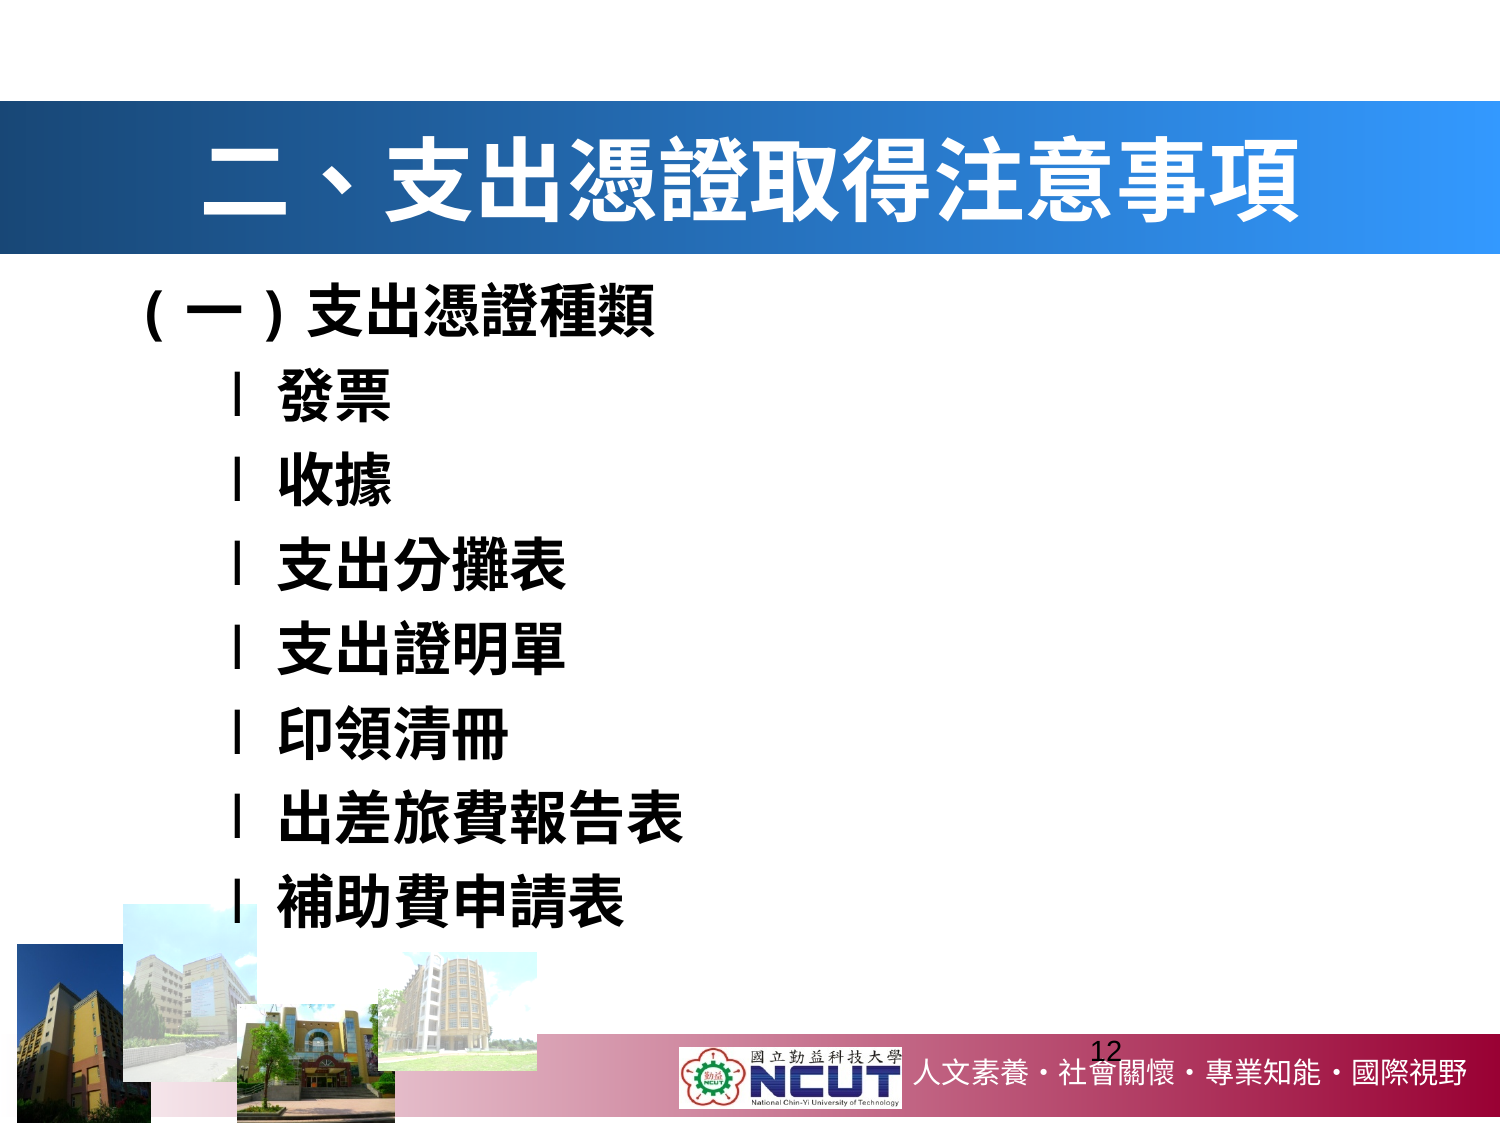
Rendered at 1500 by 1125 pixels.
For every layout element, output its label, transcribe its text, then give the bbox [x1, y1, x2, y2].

title 二、支出憑證取得注意事項 [0, 101, 1500, 254]
list (一)支出憑證種類 發票 收據 支出分攤表 支出證明單 印領清冊 出差旅費報告表 補助費申請表 [64, 267, 1500, 977]
text_box [1074, 1024, 1426, 1103]
